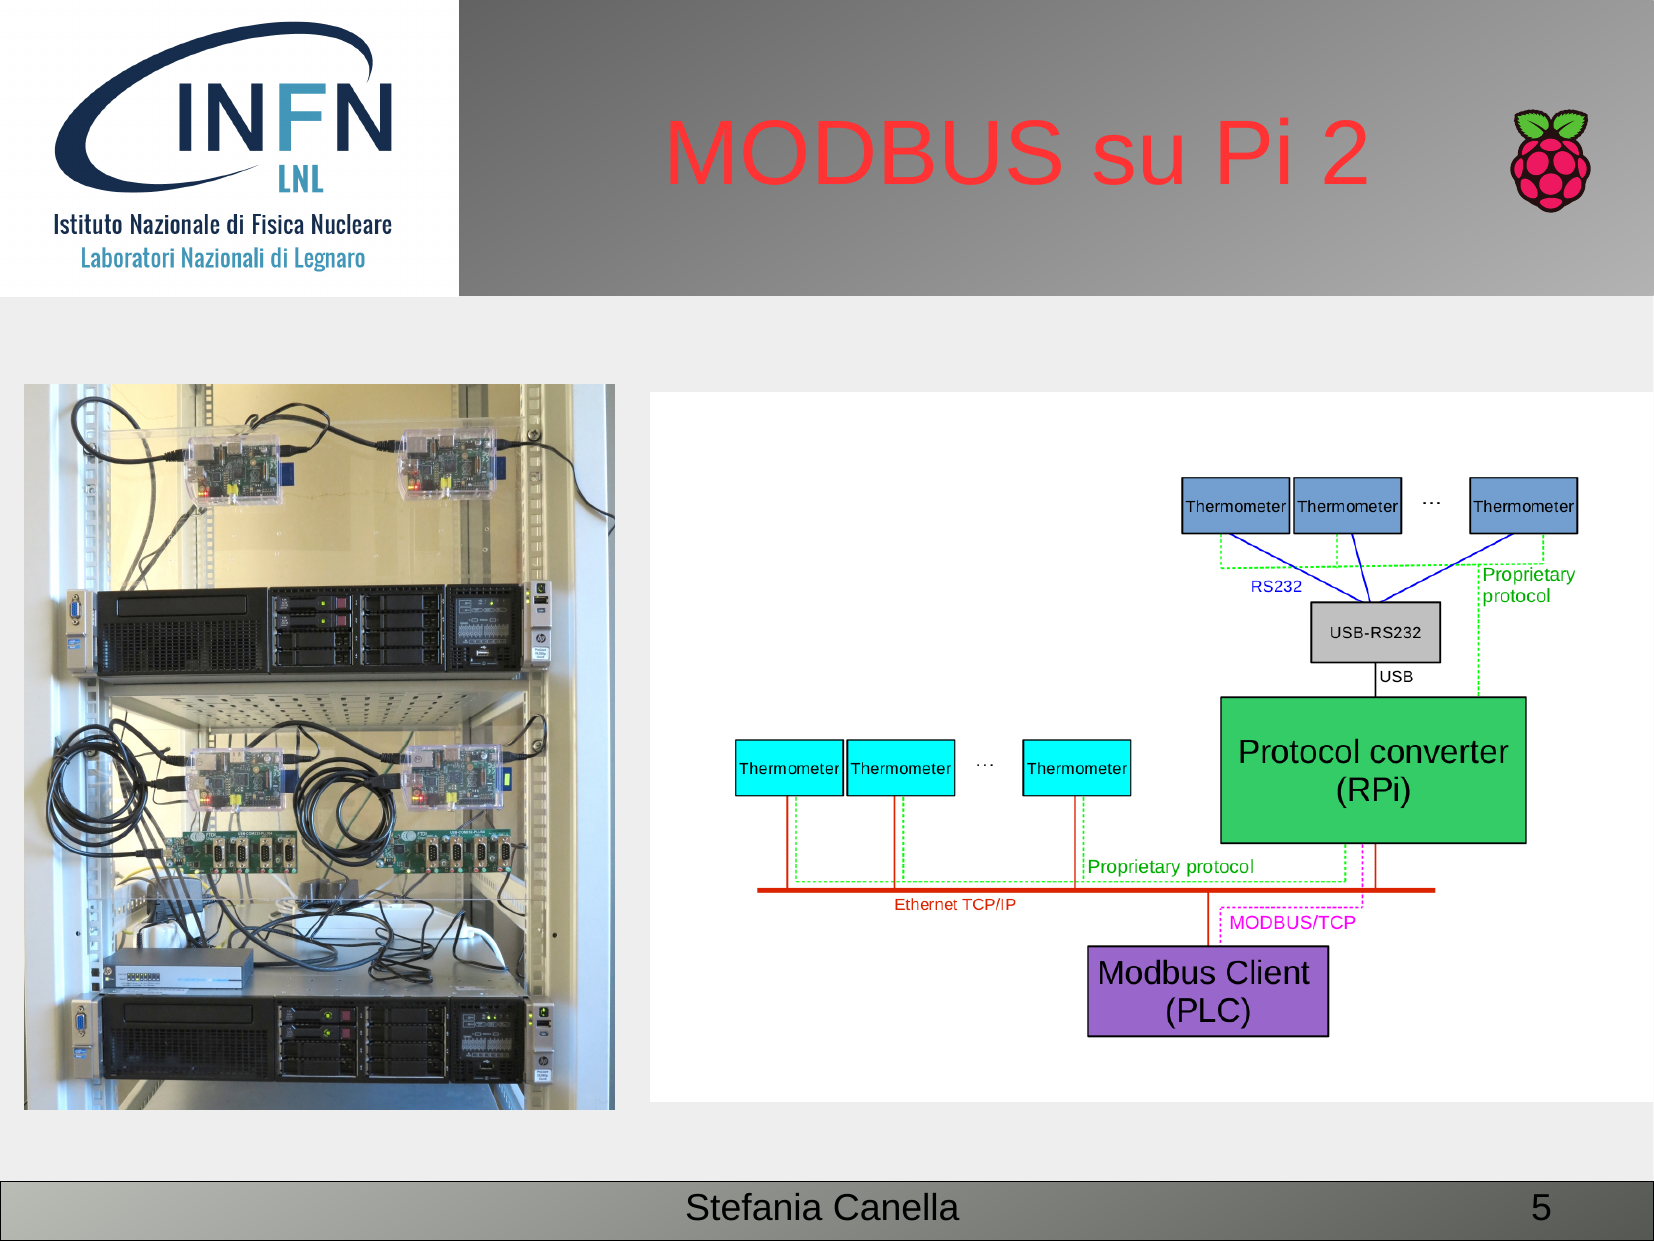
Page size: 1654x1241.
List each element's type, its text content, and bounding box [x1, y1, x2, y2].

text_box [984, 1181, 1516, 1241]
text_box [0, 1181, 670, 1241]
title MODBUS su Pi 2 [459, 49, 1571, 257]
picture [0, 0, 459, 297]
text_box Stefania Canella [670, 1178, 984, 1241]
text_box [459, 0, 1654, 296]
text_box <number> [1516, 1178, 1654, 1241]
picture [650, 392, 1654, 1102]
picture [24, 384, 615, 1110]
